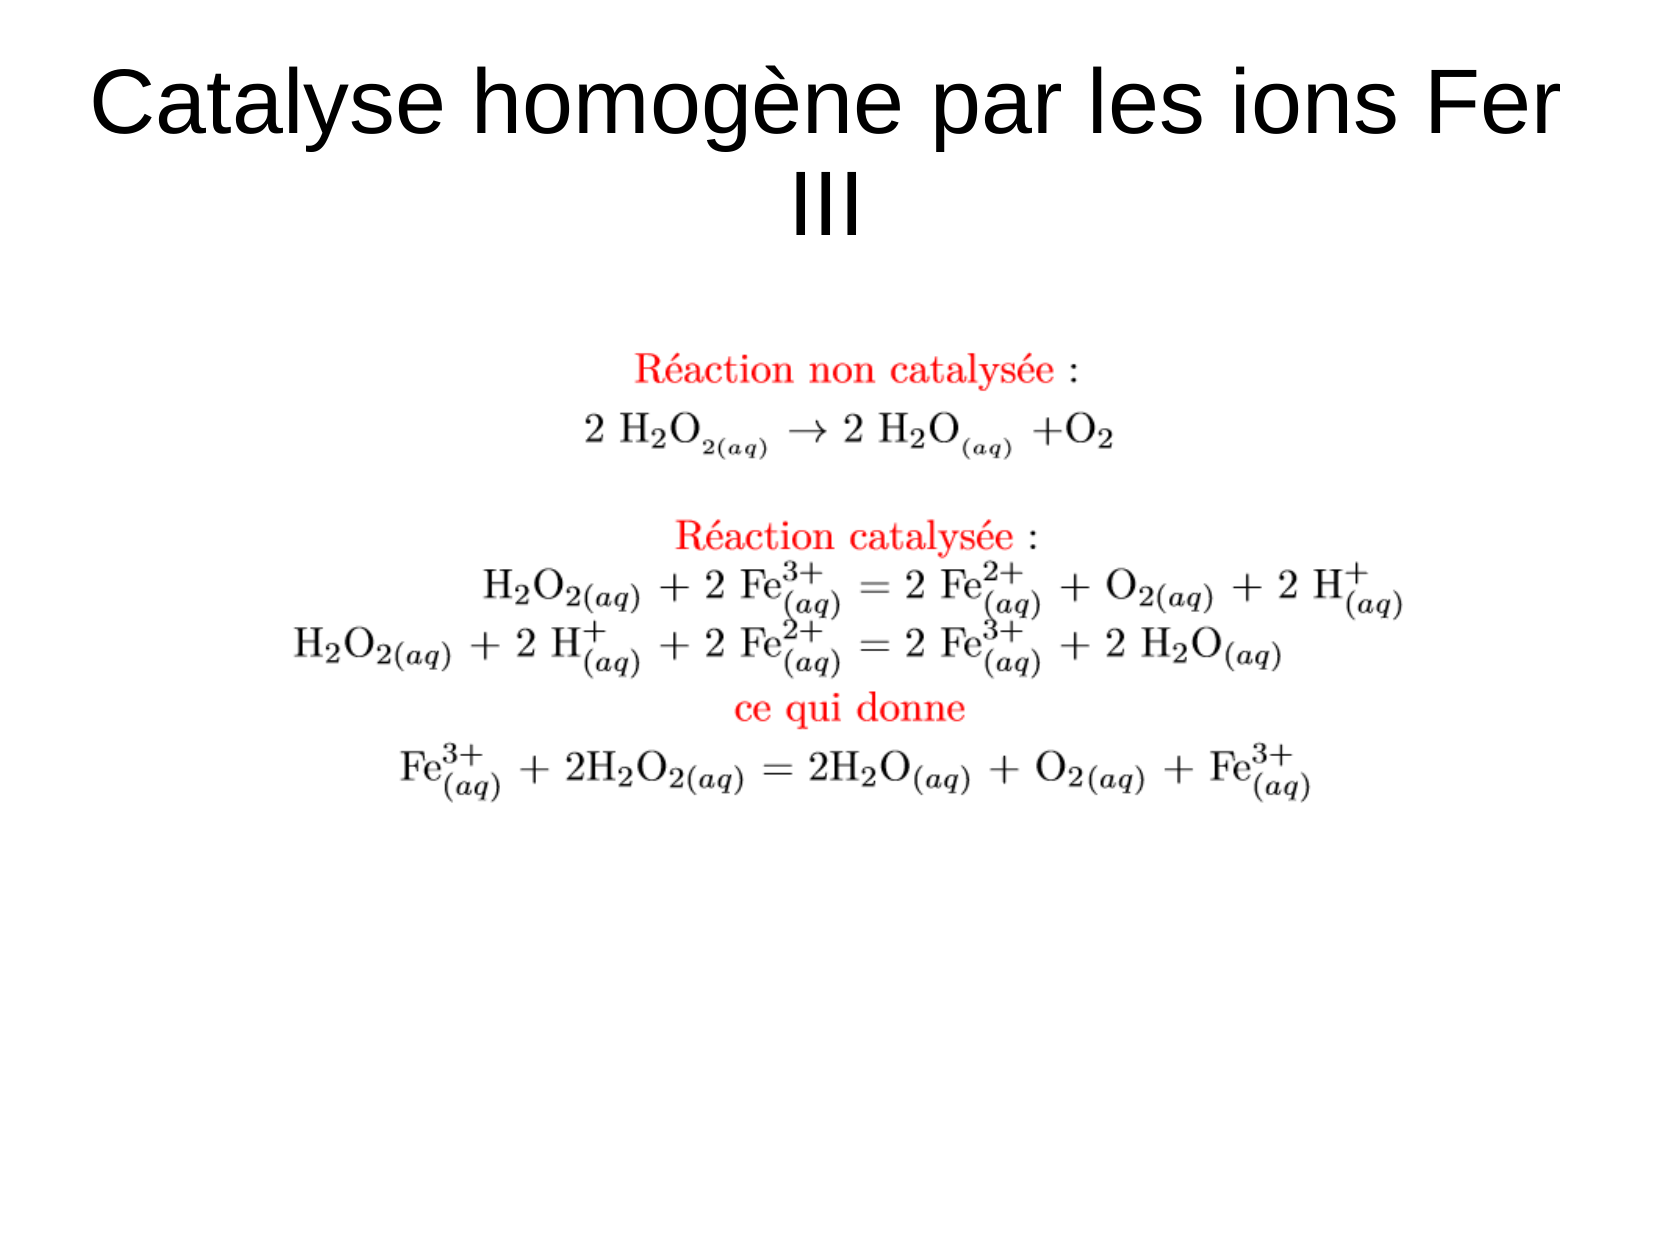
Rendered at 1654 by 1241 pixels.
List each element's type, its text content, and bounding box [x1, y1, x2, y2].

picture [259, 330, 1431, 839]
title Catalyse homogène par les ions Fer III [82, 49, 1571, 257]
